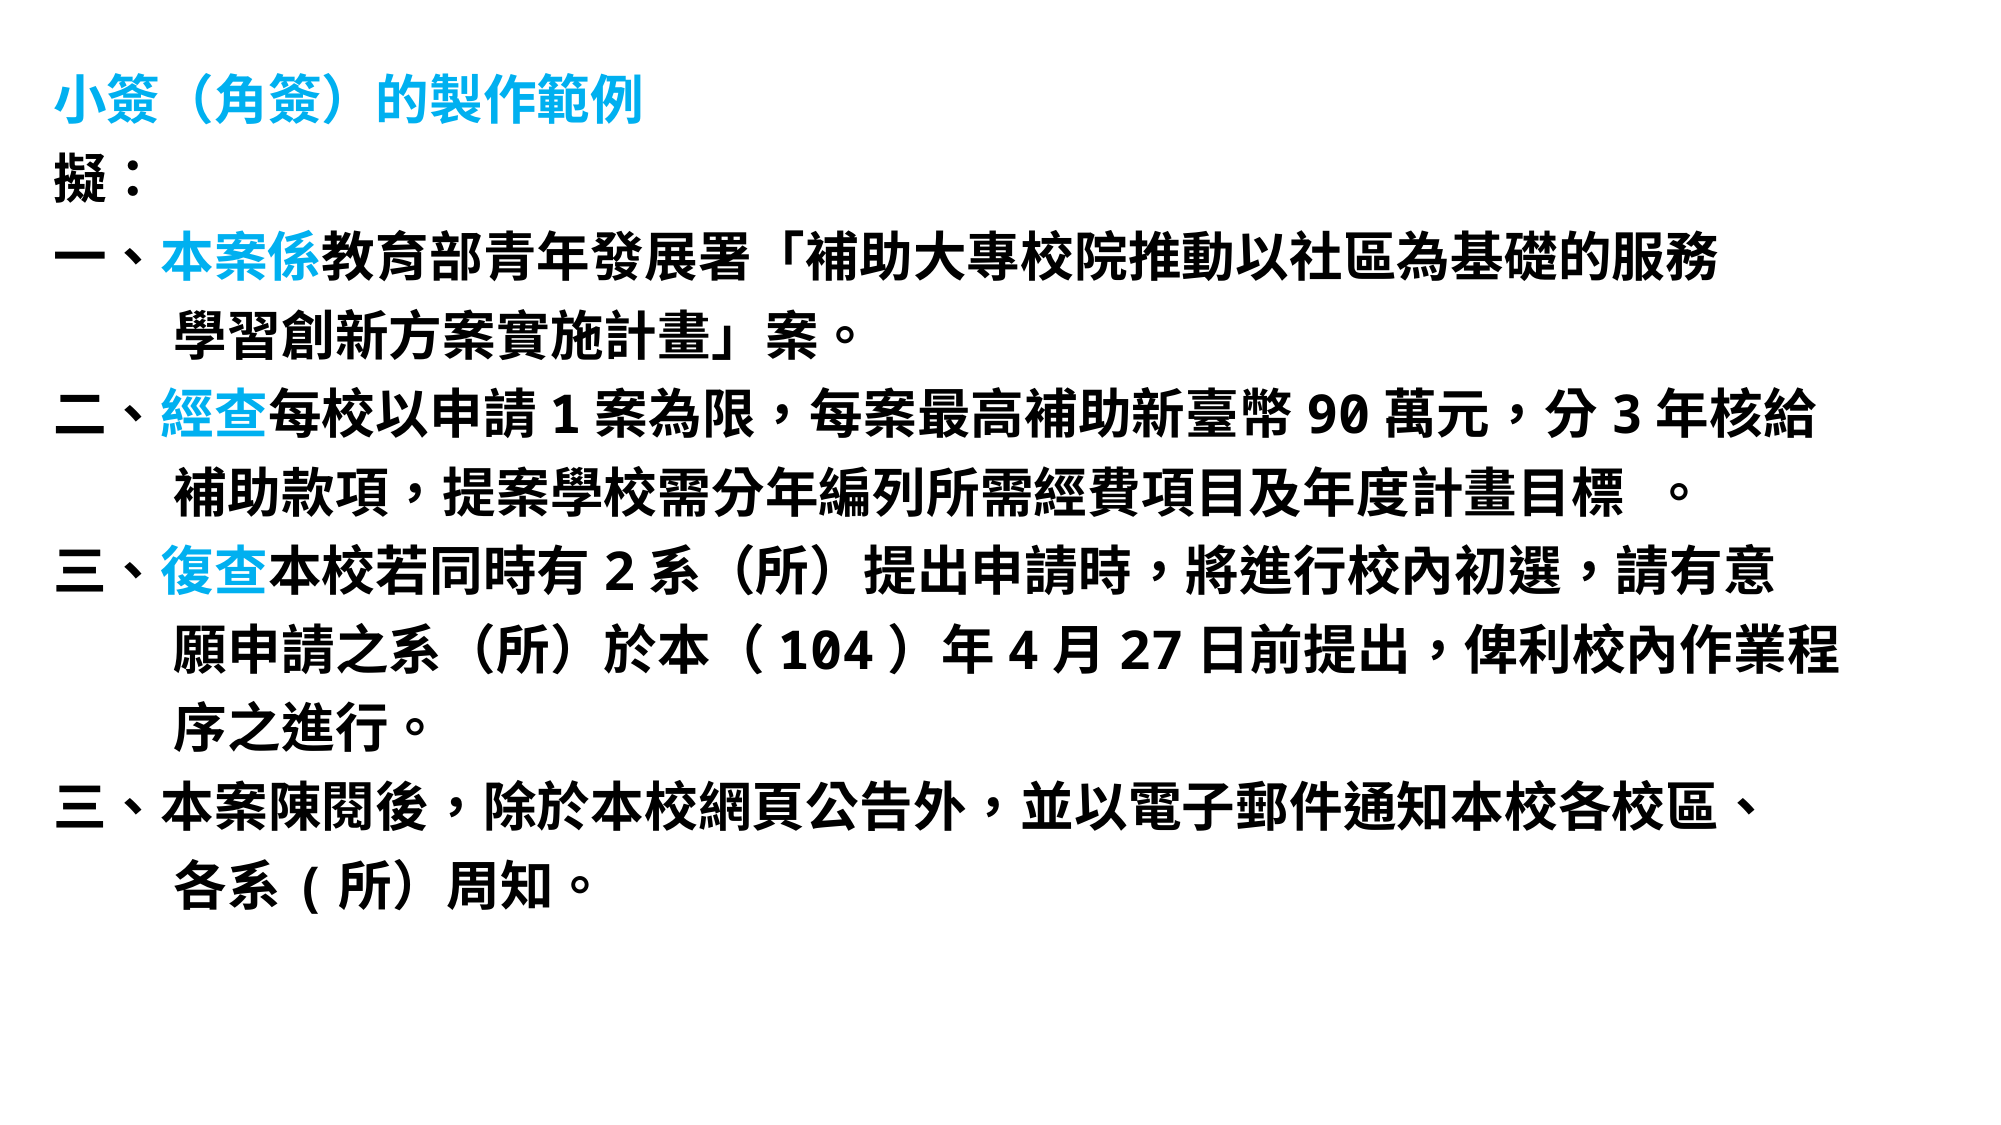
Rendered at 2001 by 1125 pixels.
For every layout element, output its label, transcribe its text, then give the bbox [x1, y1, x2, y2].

list 小簽（角簽）的製作範例 擬： 一、本案係教育部青年發展署「補助大專校院推動以社區為基礎的服務 學習創新方案實施計畫」案。 二、經查每校以申請1案為限，每案最高補助新臺幣90萬元，分3年核給 補助款項，提案學校需分年編列所需經費項目及年度計畫目標 。 三、復查本校若同時有2系（所）提出申請時，將進行校內初選，請有意 願申請之系（所）於本（104）年4月27日前提出，俾利校內作業程 序之進行。 三、本案陳閱後，除於本校網頁公告外，並以電子郵件通知本校各校區、 各系(所）周知。 [38, 65, 1859, 977]
